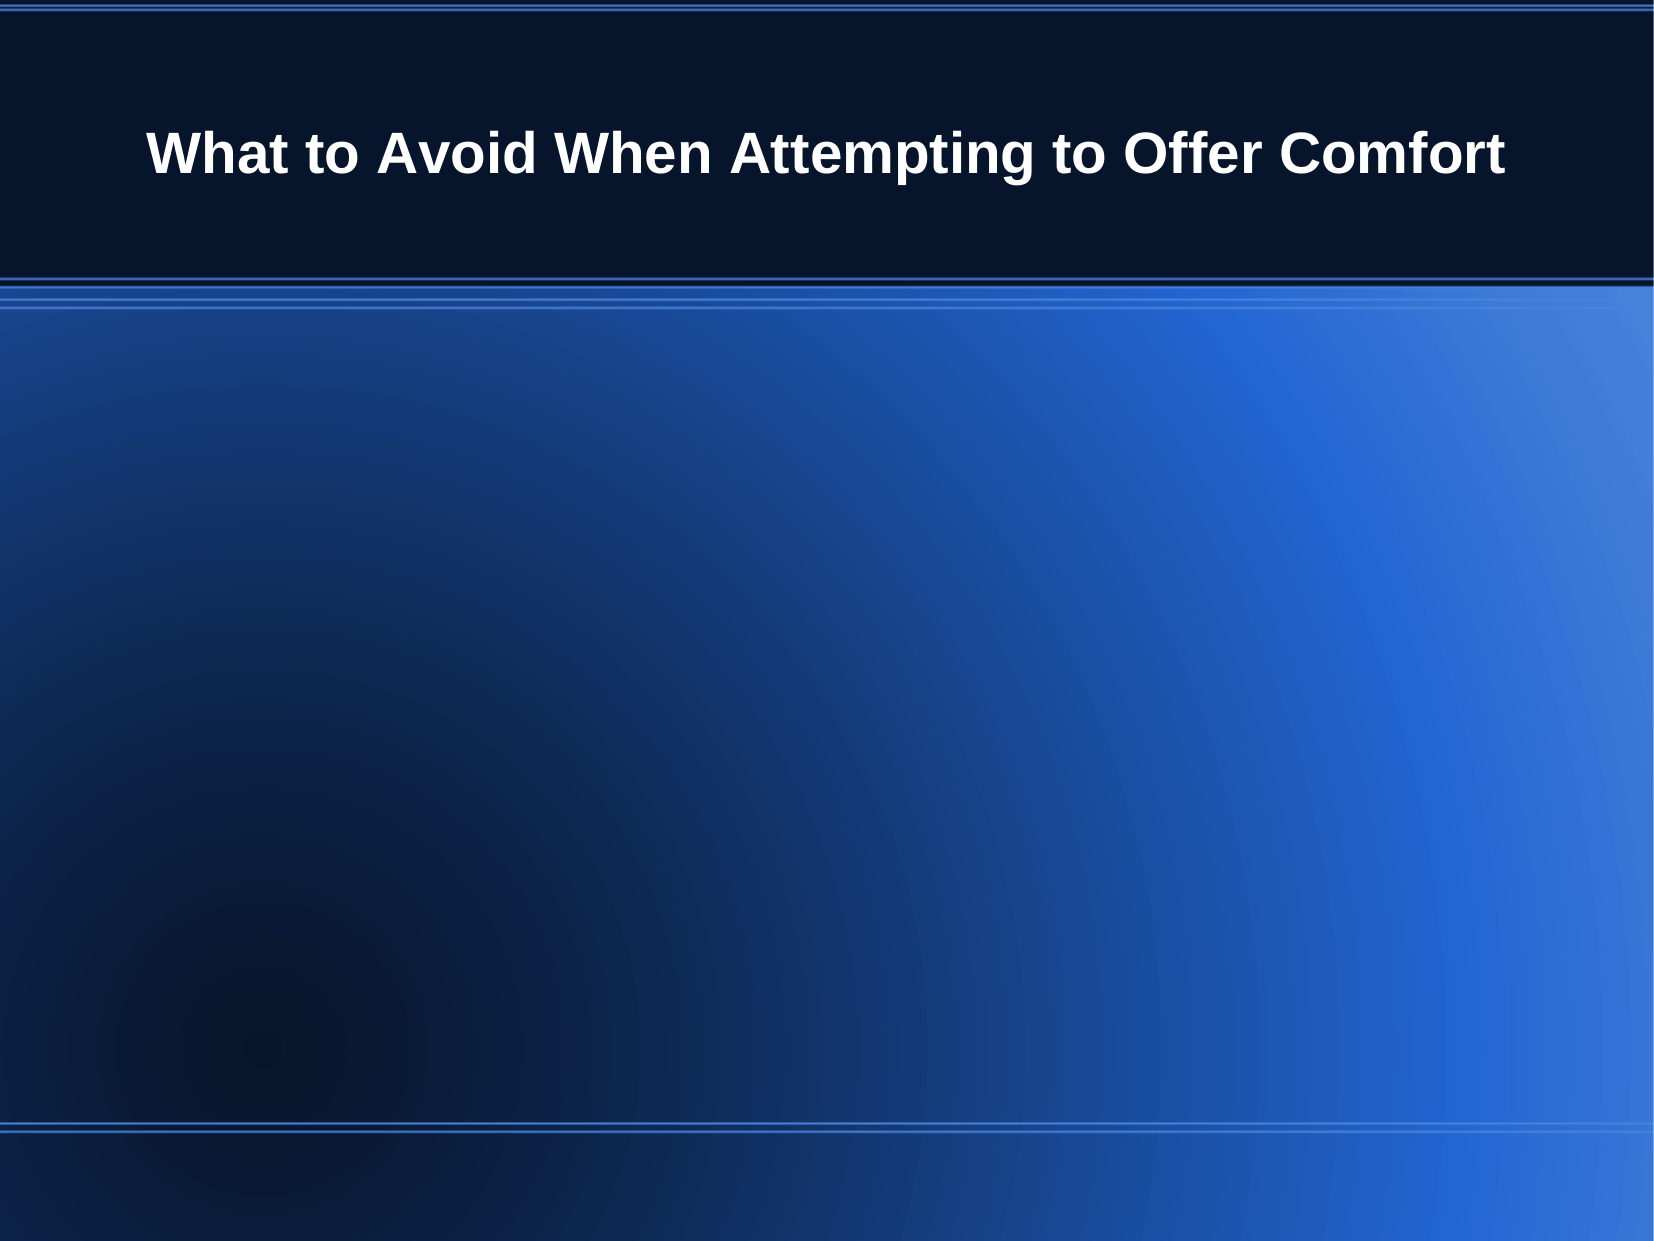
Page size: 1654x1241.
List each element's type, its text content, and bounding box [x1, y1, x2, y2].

picture [0, 0, 1654, 1241]
title What to Avoid When Attempting to Offer Comfort [82, 49, 1571, 257]
